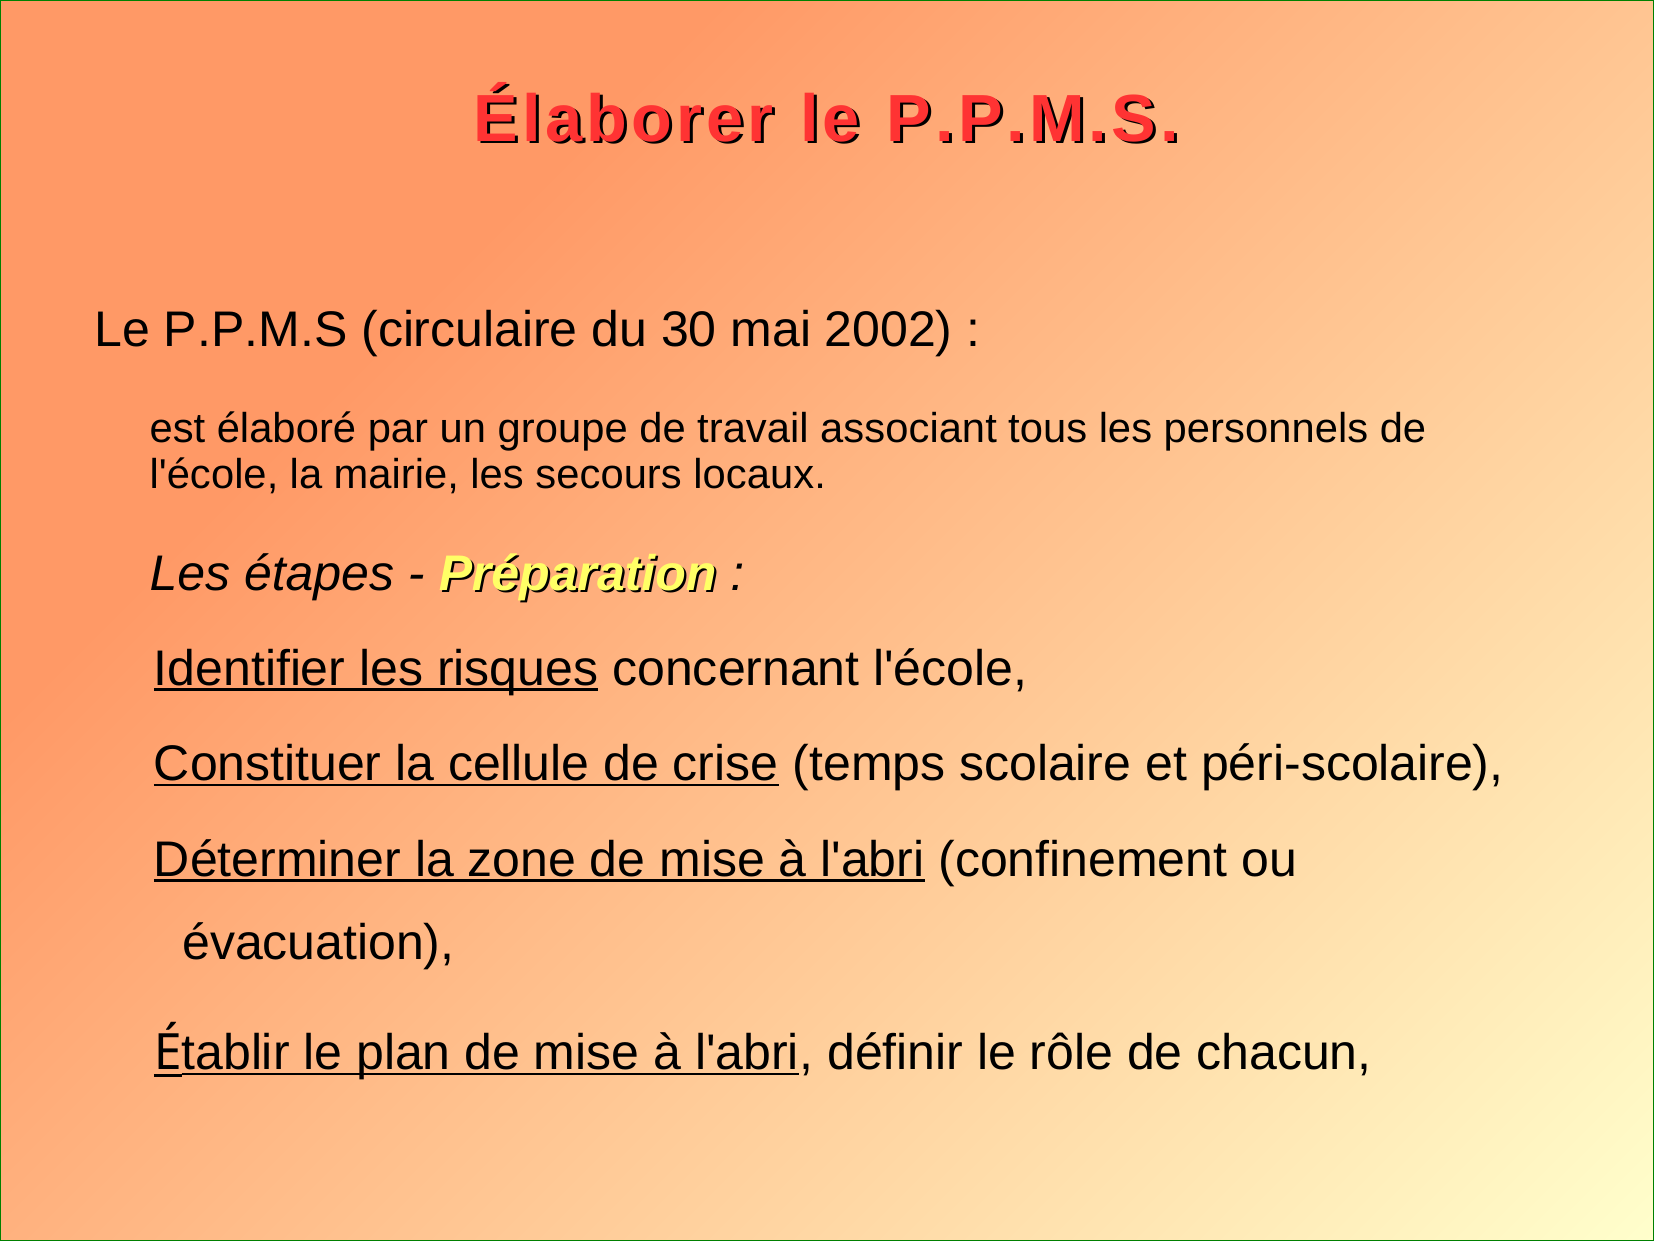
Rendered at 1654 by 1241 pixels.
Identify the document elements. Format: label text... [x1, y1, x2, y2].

text_box Le P.P.M.S (circulaire du 30 mai 2002) : est élaboré par un groupe de travail associant tous les personnels de l'école, la mairie, les secours locaux. Les étapes - Préparation : Identifier les risques concernant l'école, Constituer la cellule de crise (temps scolaire et péri-scolaire), Déterminer la zone de mise à l'abri (confinement ou évacuation), Établir le plan de mise à l'abri, définir le rôle de chacun, [88, 253, 1536, 1217]
title Élaborer le P.P.M.S. [120, 29, 1533, 207]
text_box [0, 0, 1654, 1241]
